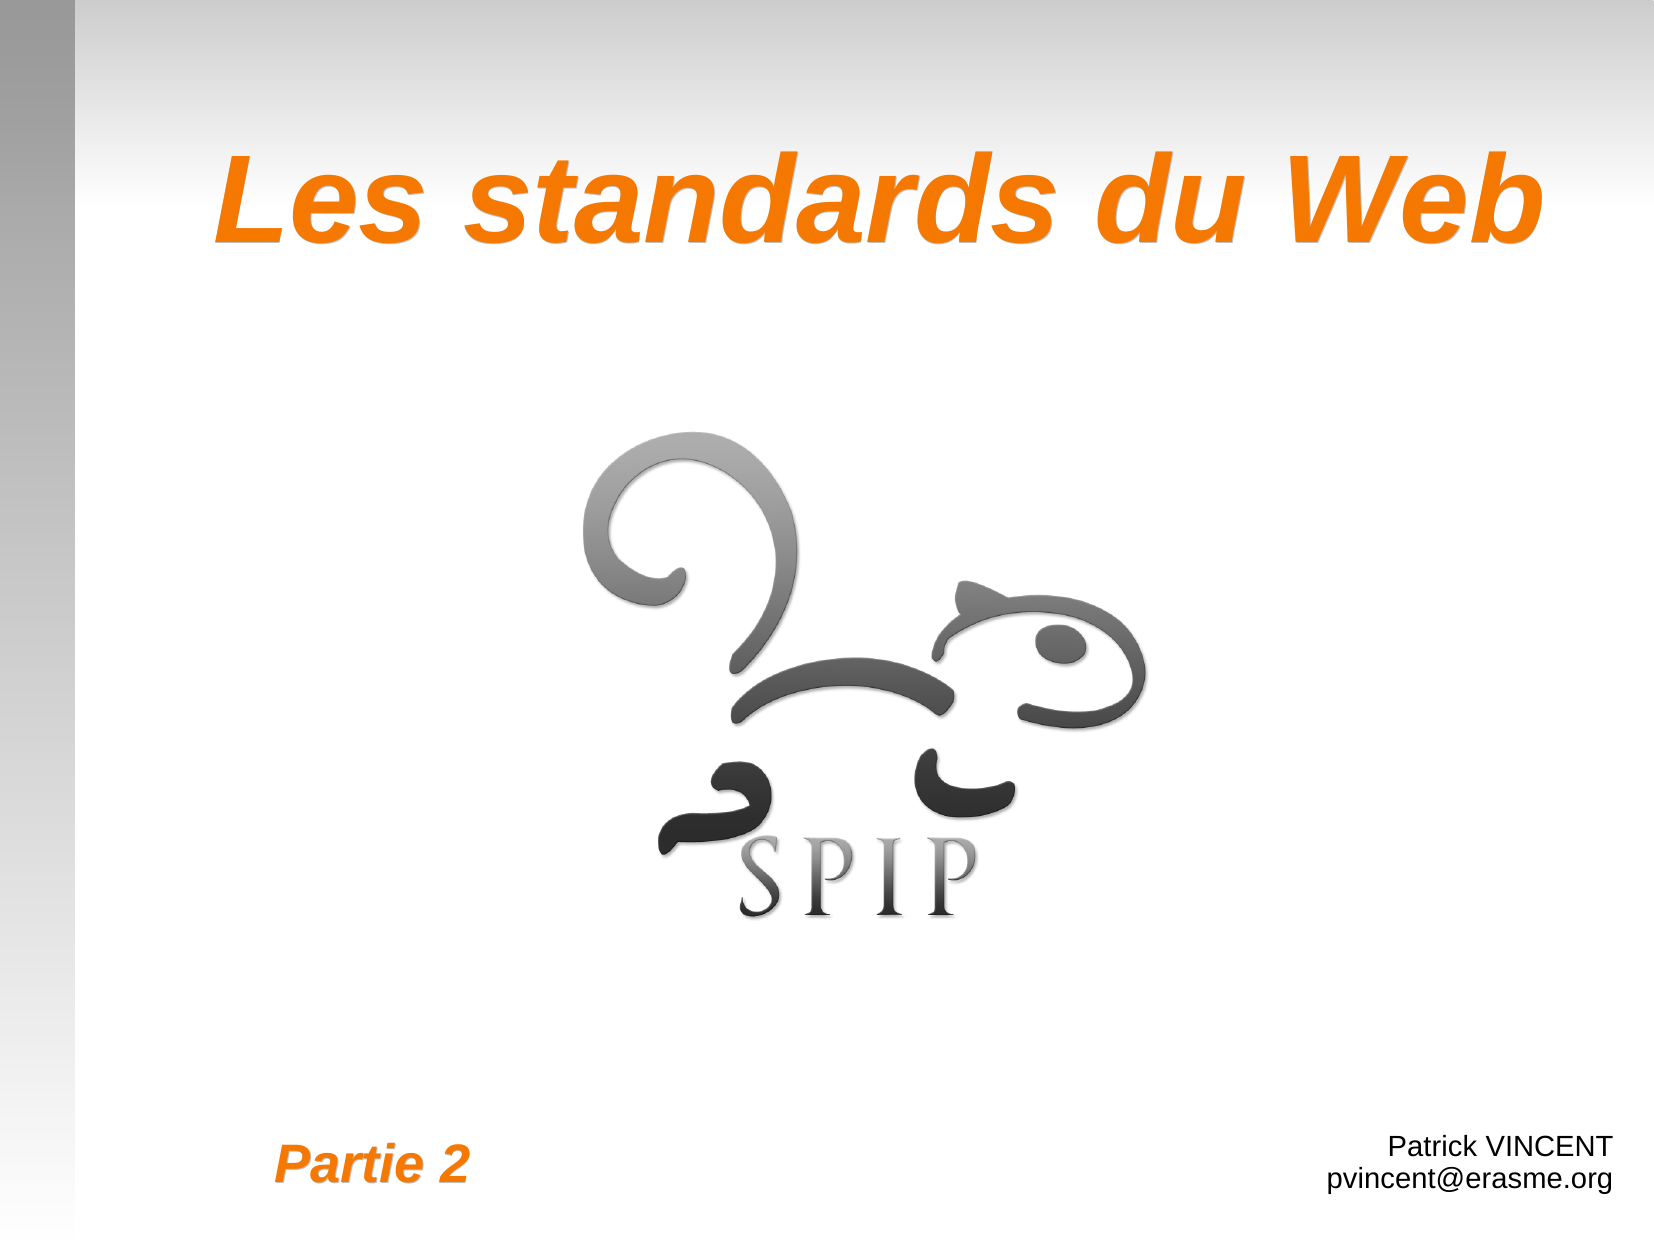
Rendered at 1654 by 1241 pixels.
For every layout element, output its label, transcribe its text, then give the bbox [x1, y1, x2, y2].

text_box Patrick VINCENT pvincent@erasme.org [1311, 1122, 1629, 1210]
text_box Partie 2 [95, 1092, 650, 1236]
title Les standards du Web [112, 92, 1648, 308]
picture [525, 389, 1205, 922]
